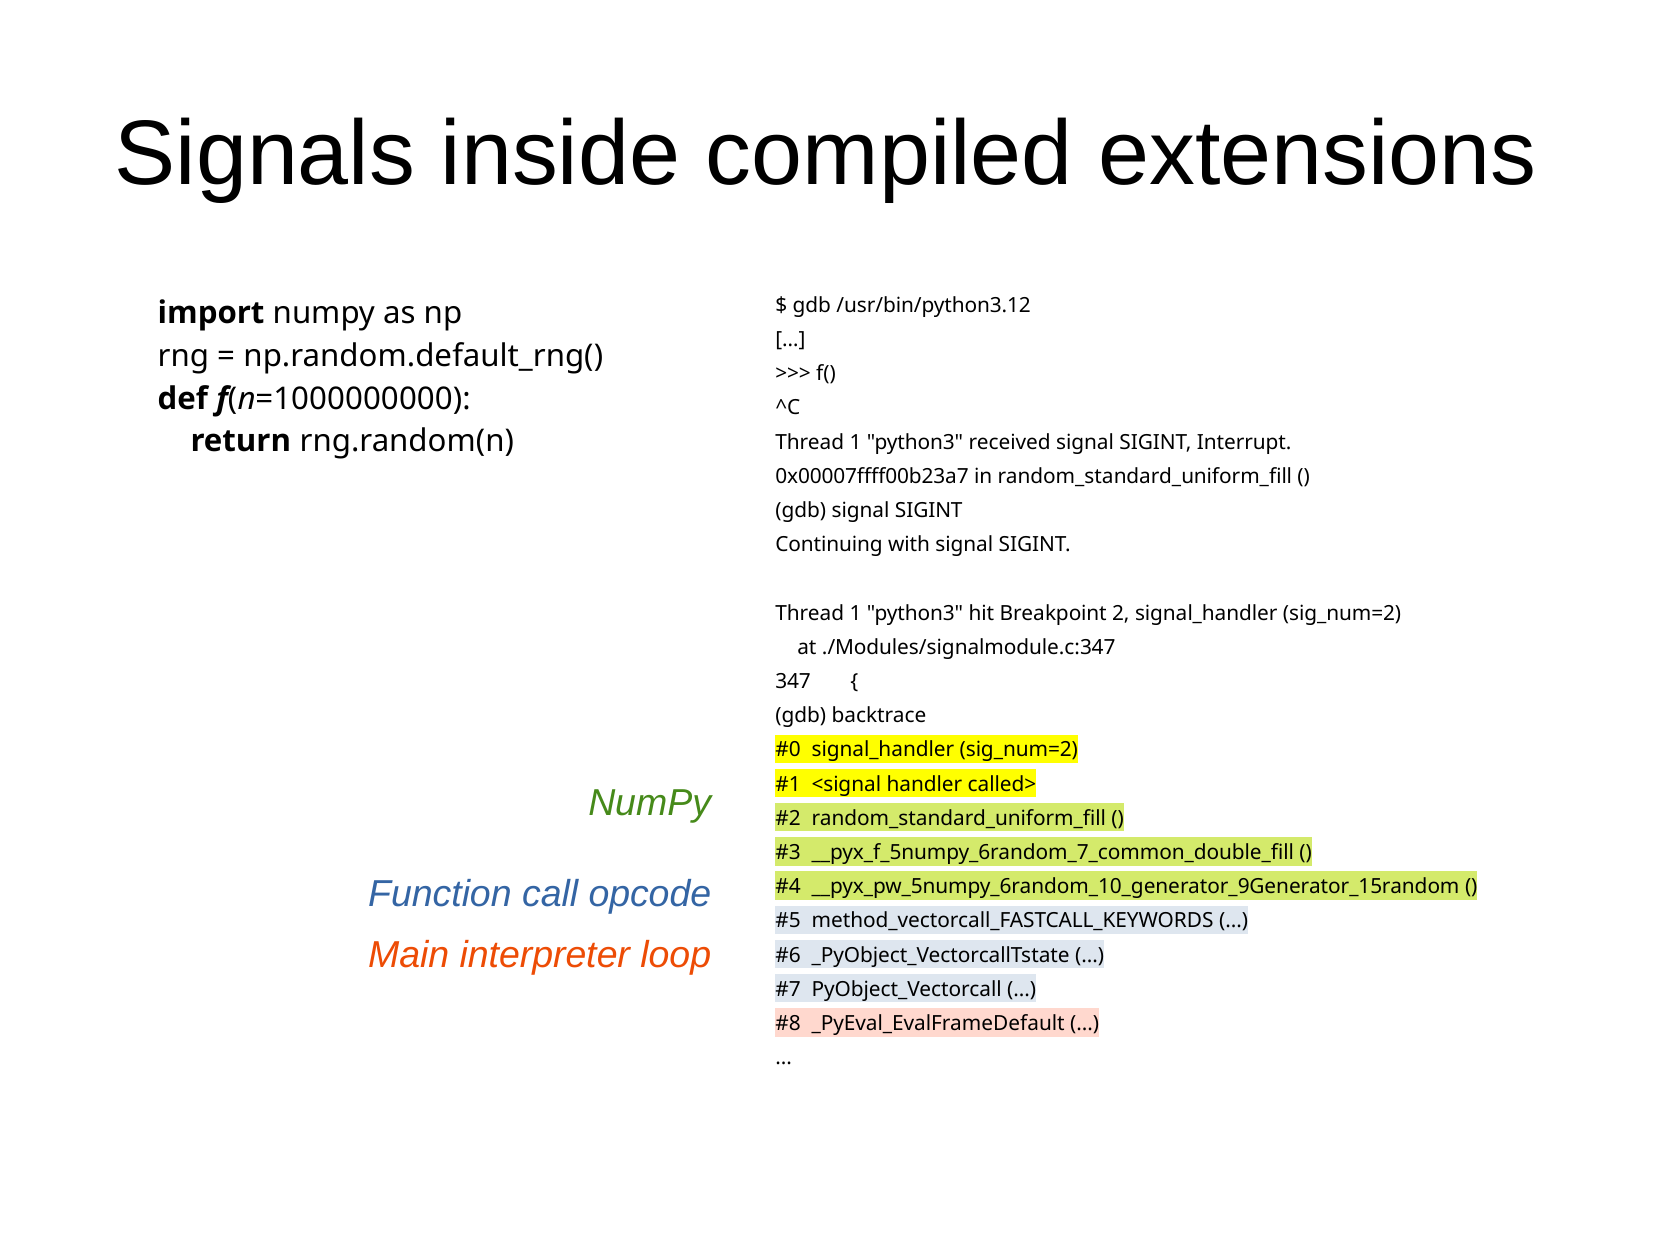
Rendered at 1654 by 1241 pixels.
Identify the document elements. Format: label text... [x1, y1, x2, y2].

list $ gdb /usr/bin/python3.12 […] >>> f() ^C Thread 1 "python3" received signal SIGINT, Interrupt. 0x00007ffff00b23a7 in random_standard_uniform_fill () (gdb) signal SIGINT Continuing with signal SIGINT. Thread 1 "python3" hit Breakpoint 2, signal_handler (sig_num=2) at ./Modules/signalmodule.c:347 347 { (gdb) backtrace #0 signal_handler (sig_num=2) #1 <signal handler called> #2 random_standard_uniform_fill () #3 __pyx_f_5numpy_6random_7_common_double_fill () #4 __pyx_pw_5numpy_6random_10_generator_9Generator_15random () #5 method_vectorcall_FASTCALL_KEYWORDS (...) #6 _PyObject_VectorcallTstate (...) #7 PyObject_Vectorcall (...) #8 _PyEval_EvalFrameDefault (...) ... [775, 290, 1633, 1201]
title Signals inside compiled extensions [82, 49, 1571, 257]
text_box Main interpreter loop [314, 926, 726, 986]
text_box Function call opcode [314, 865, 726, 924]
list import numpy as np rng = np.random.default_rng() def f(n=1000000000): return rng.random(n) [82, 290, 775, 1201]
text_box NumPy [314, 774, 726, 833]
